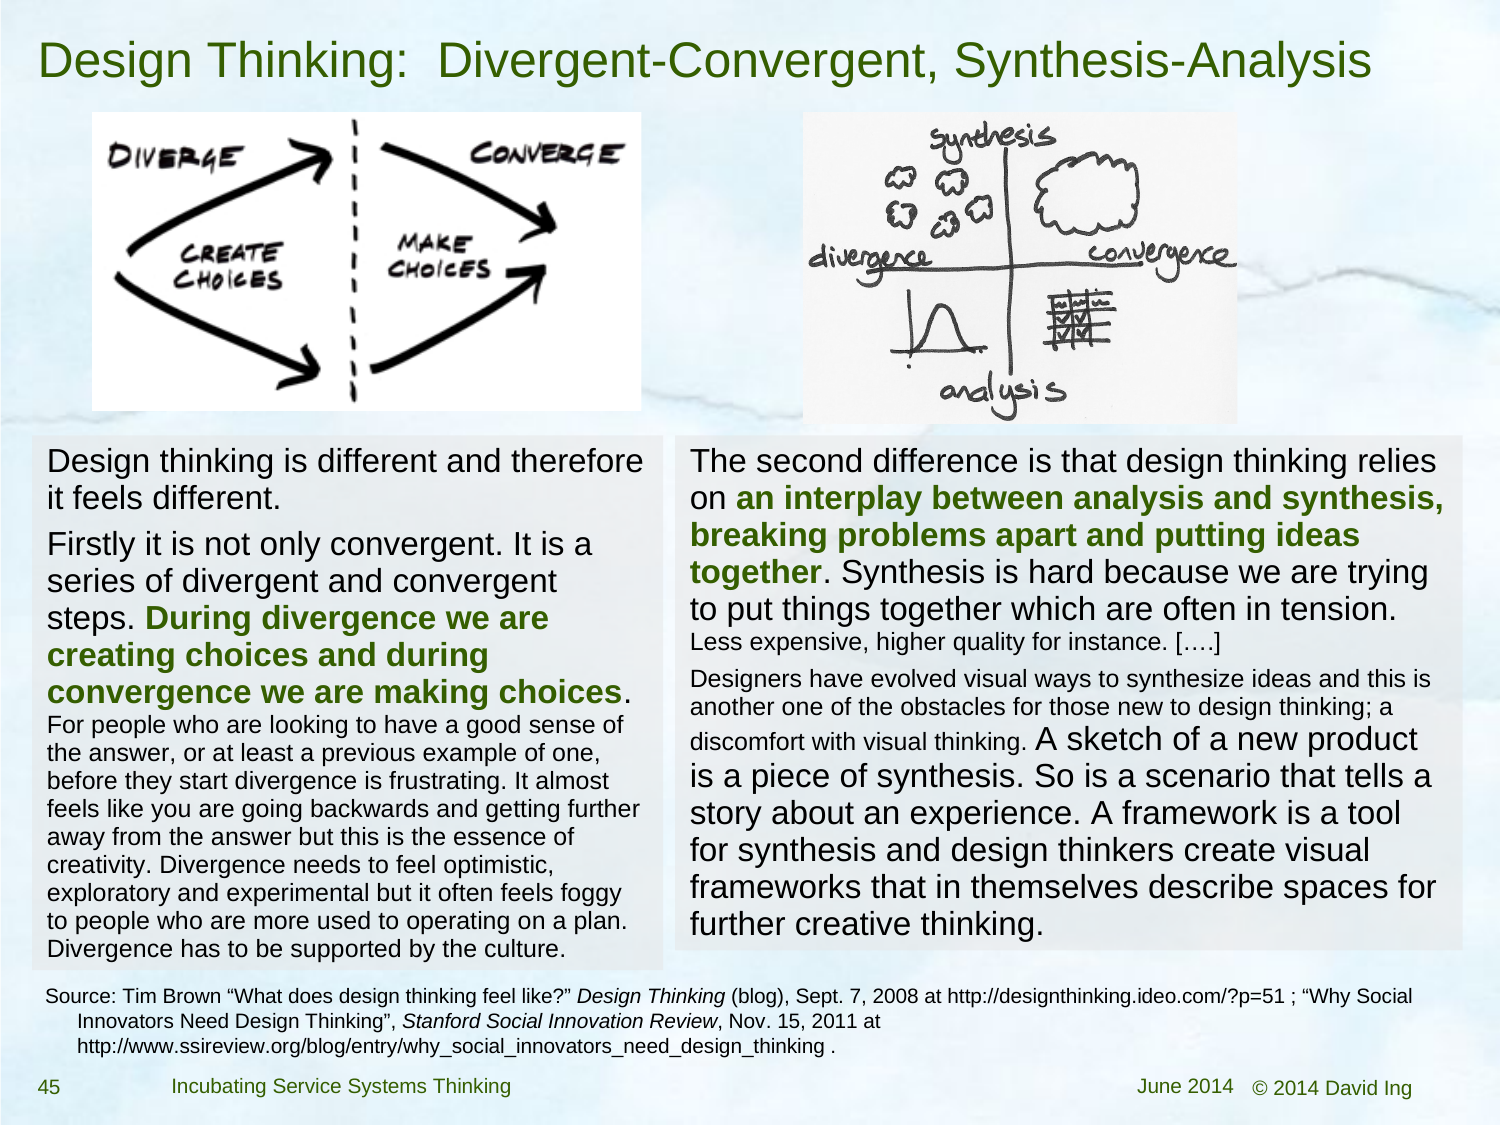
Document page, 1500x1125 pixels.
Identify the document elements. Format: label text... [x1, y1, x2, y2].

title Design Thinking: Divergent-Convergent, Synthesis-Analysis [37, 37, 1463, 152]
picture [0, 0, 1500, 1125]
text_box The second difference is that design thinking relies on an interplay between analysis and synthesis, breaking problems apart and putting ideas together. Synthesis is hard because we are trying to put things together which are often in tension. Less expensive, higher quality for instance. [….] Designers have evolved visual ways to synthesize ideas and this is another one of the obstacles for those new to design thinking; a discomfort with visual thinking. A sketch of a new product is a piece of synthesis. So is a scenario that tells a story about an experience. A framework is a tool for synthesis and design thinkers create visual frameworks that in themselves describe spaces for further creative thinking. [675, 435, 1463, 951]
text_box Design thinking is different and therefore it feels different. Firstly it is not only convergent. It is a series of divergent and convergent steps. During divergence we are creating choices and during convergence we are making choices. For people who are looking to have a good sense of the answer, or at least a previous example of one, before they start divergence is frustrating. It almost feels like you are going backwards and getting further away from the answer but this is the essence of creativity. Divergence needs to feel optimistic, exploratory and experimental but it often feels foggy to people who are more used to operating on a plan. Divergence has to be supported by the culture. [32, 435, 664, 971]
text_box Source: Tim Brown “What does design thinking feel like?” Design Thinking (blog), Sept. 7, 2008 at http://designthinking.ideo.com/?p=51 ; “Why Social Innovators Need Design Thinking”, Stanford Social Innovation Review, Nov. 15, 2011 at http://www.ssireview.org/blog/entry/why_social_innovators_need_design_thinking . - [30, 975, 1463, 1082]
